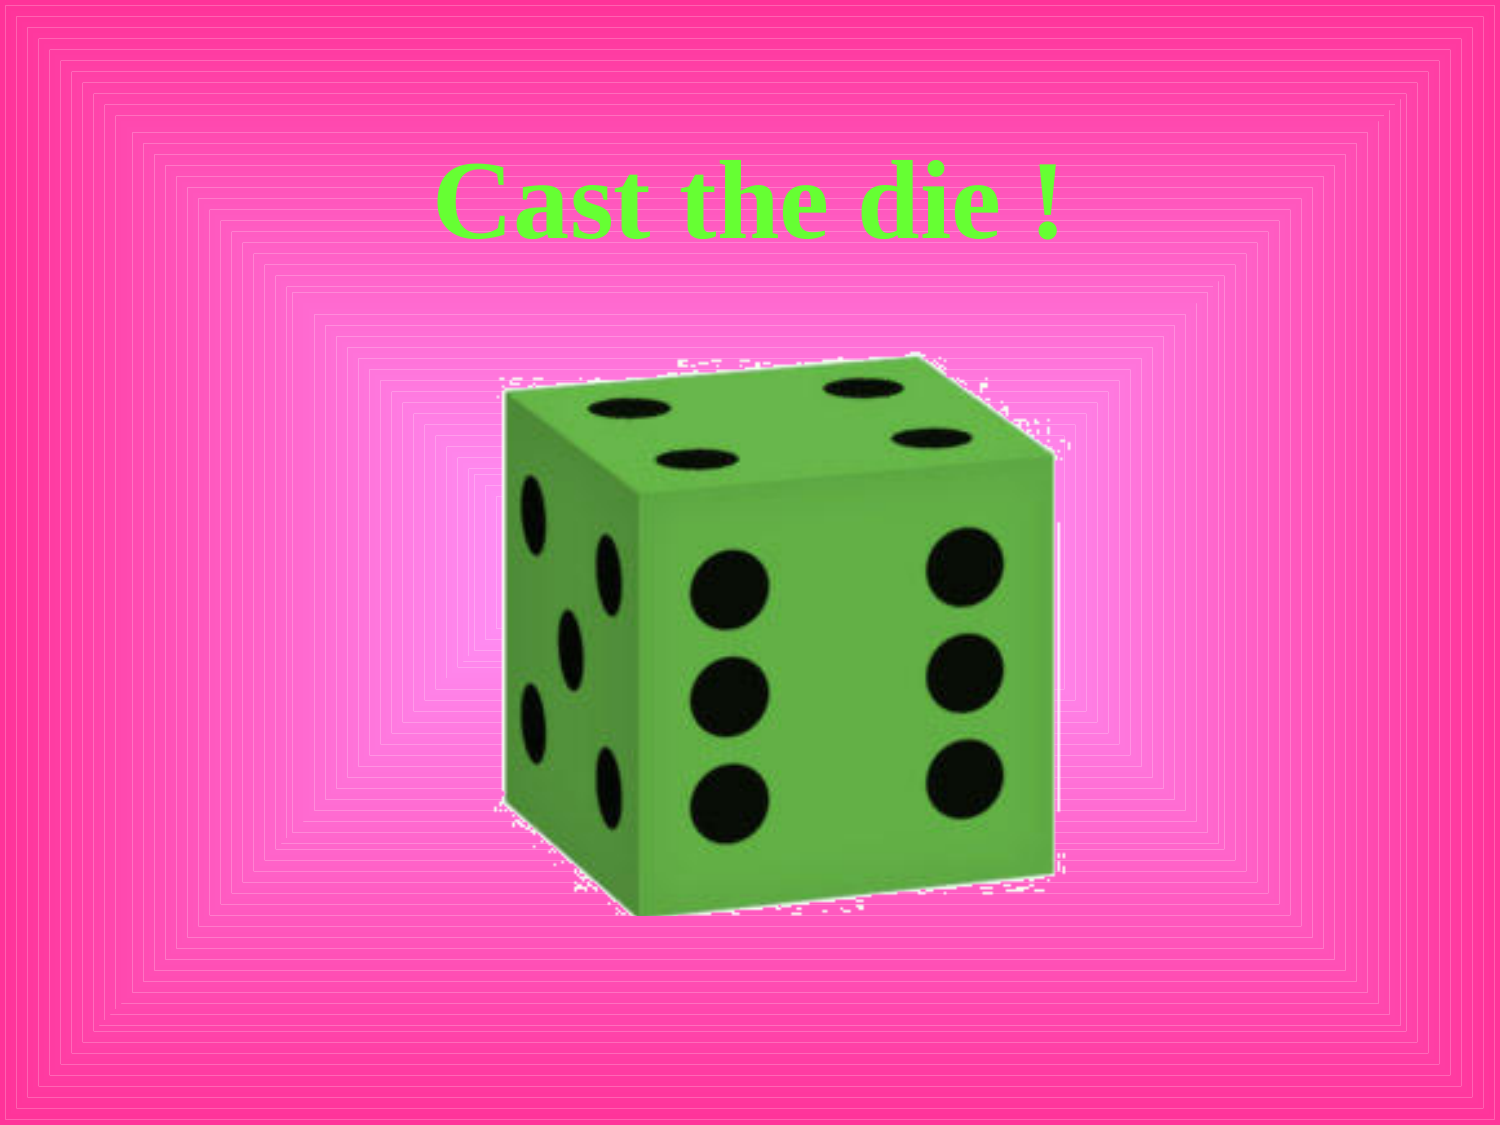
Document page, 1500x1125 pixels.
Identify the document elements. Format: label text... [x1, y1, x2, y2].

title Cast the die ! [112, 99, 1388, 288]
picture [487, 337, 1075, 916]
